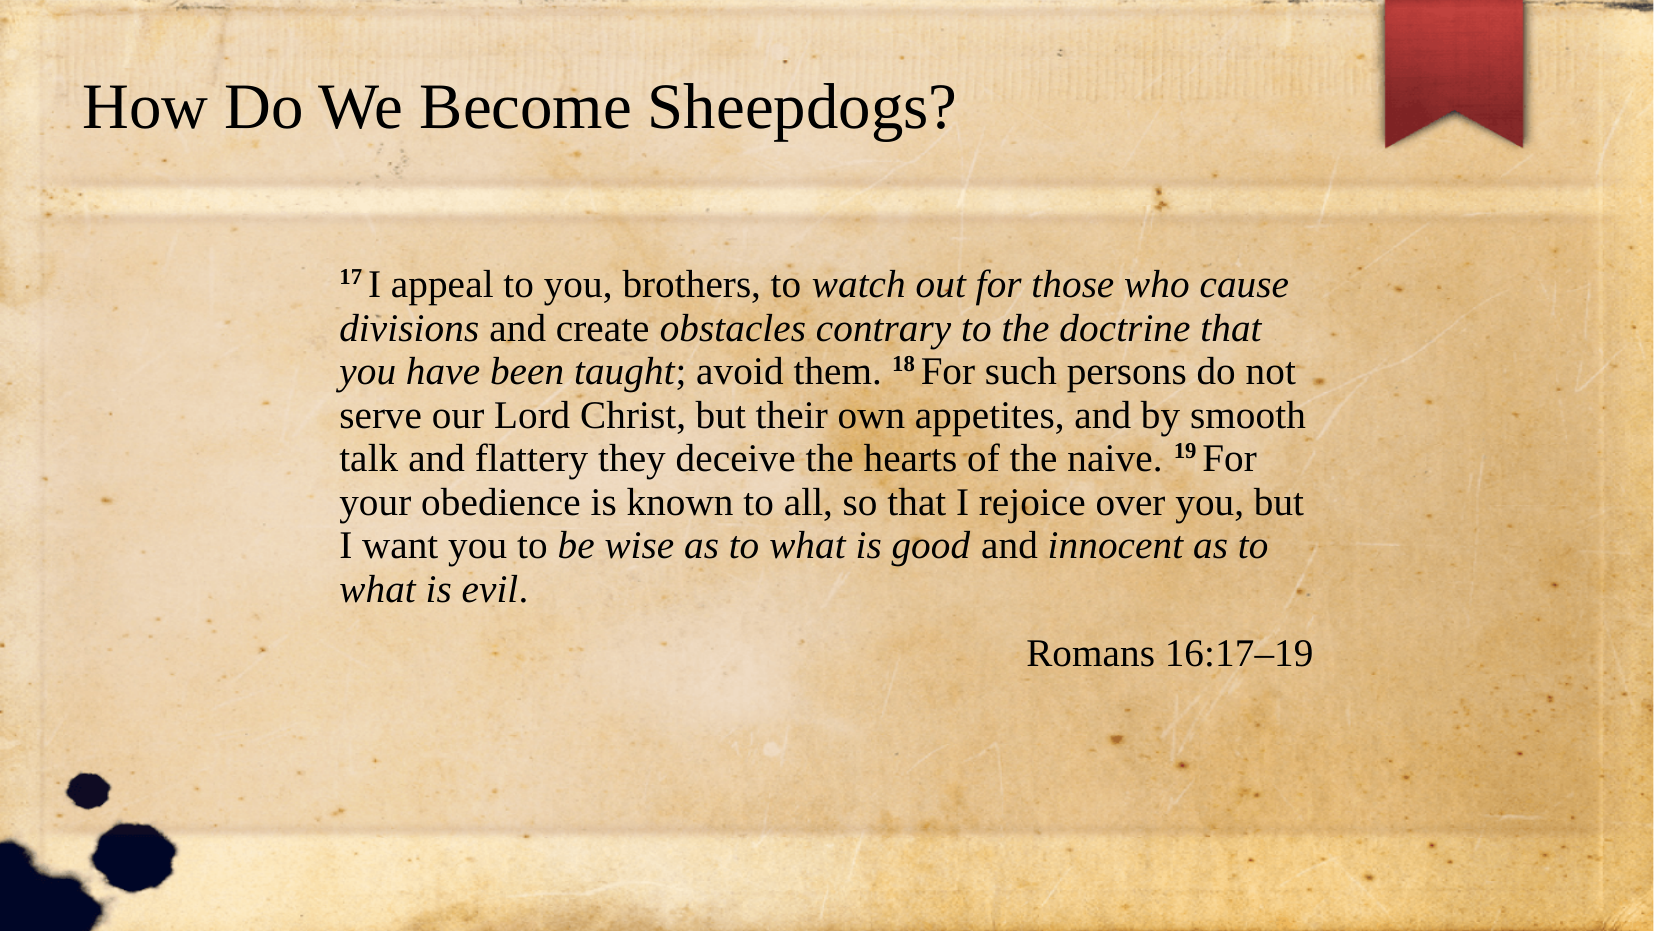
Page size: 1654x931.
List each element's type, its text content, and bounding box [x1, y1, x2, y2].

list 17 I appeal to you, brothers, to watch out for those who cause divisions and create obstacles contrary to the doctrine that you have been taught; avoid them. 18 For such persons do not serve our Lord Christ, but their own appetites, and by smooth talk and flattery they deceive the hearts of the naive. 19 For your obedience is known to all, so that I rejoice over you, but I want you to be wise as to what is good and innocent as to what is evil. Romans 16:17–19 [339, 262, 1315, 676]
title How Do We Become Sheepdogs? [82, 37, 1347, 178]
picture [0, 0, 1654, 931]
